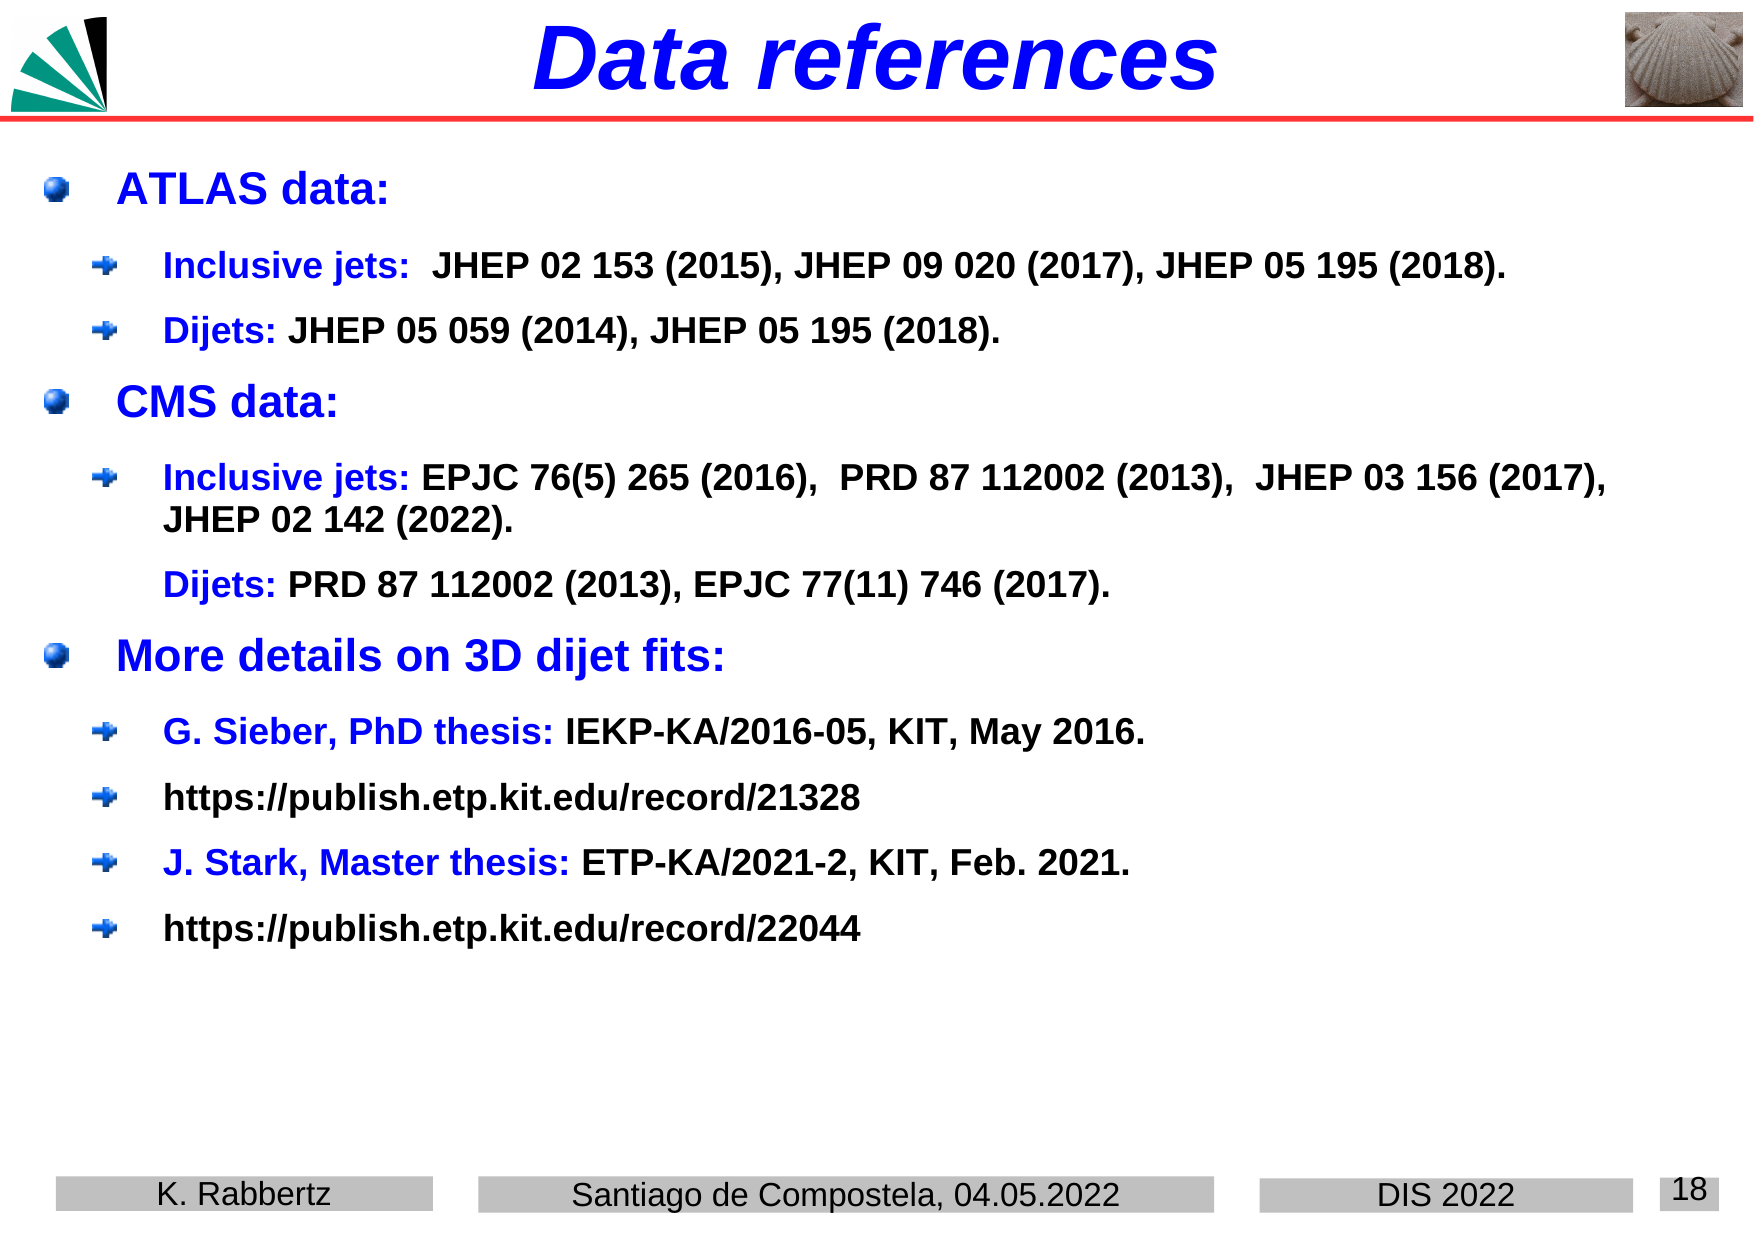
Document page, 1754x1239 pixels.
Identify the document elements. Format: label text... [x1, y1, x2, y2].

picture [1630, 12, 1743, 107]
picture [11, 17, 107, 113]
list ATLAS data: Inclusive jets: JHEP 02 153 (2015), JHEP 09 020 (2017), JHEP 05 195 (2018). Dijets: JHEP 05 059 (2014), JHEP 05 195 (2018). CMS data: Inclusive jets: EPJC 76(5) 265 (2016), PRD 87 112002 (2013), JHEP 03 156 (2017), JHEP 02 142 (2022). Dijets: PRD 87 112002 (2013), EPJC 77(11) 746 (2017). More details on 3D dijet fits: G. Sieber, PhD thesis: IEKP-KA/2016-05, KIT, May 2016. https://publish.etp.kit.edu/record/21328 J. Stark, Master thesis: ETP-KA/2021-2, KIT, Feb. 2021. https://publish.etp.kit.edu/record/22044 [33, 163, 1716, 1177]
title Data references [124, 0, 1630, 116]
